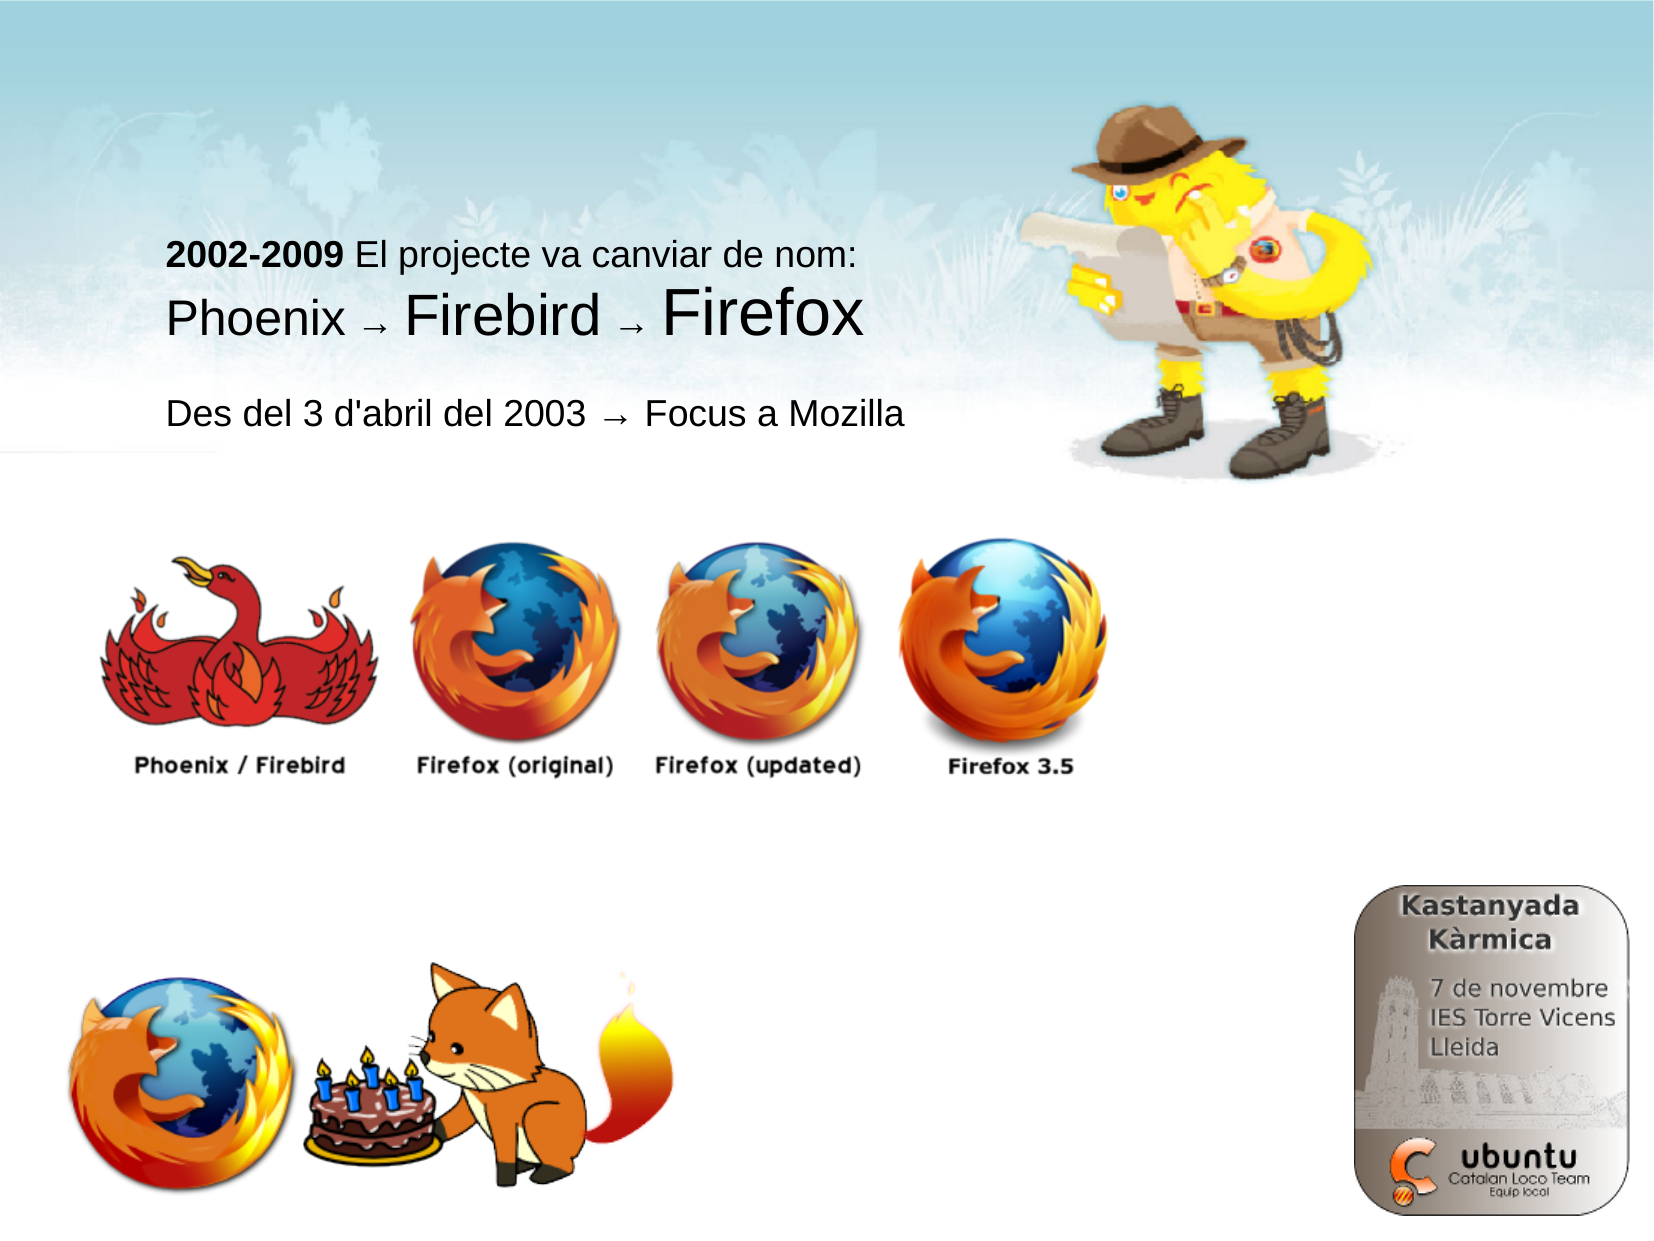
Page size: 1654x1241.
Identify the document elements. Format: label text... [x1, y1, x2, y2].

picture [0, 0, 1654, 1240]
text_box 2002-2009 El projecte va canviar de nom: Phoenix → Firebird → Firefox Des del 3 d'abril del 2003 → Focus a Mozilla [150, 226, 920, 442]
